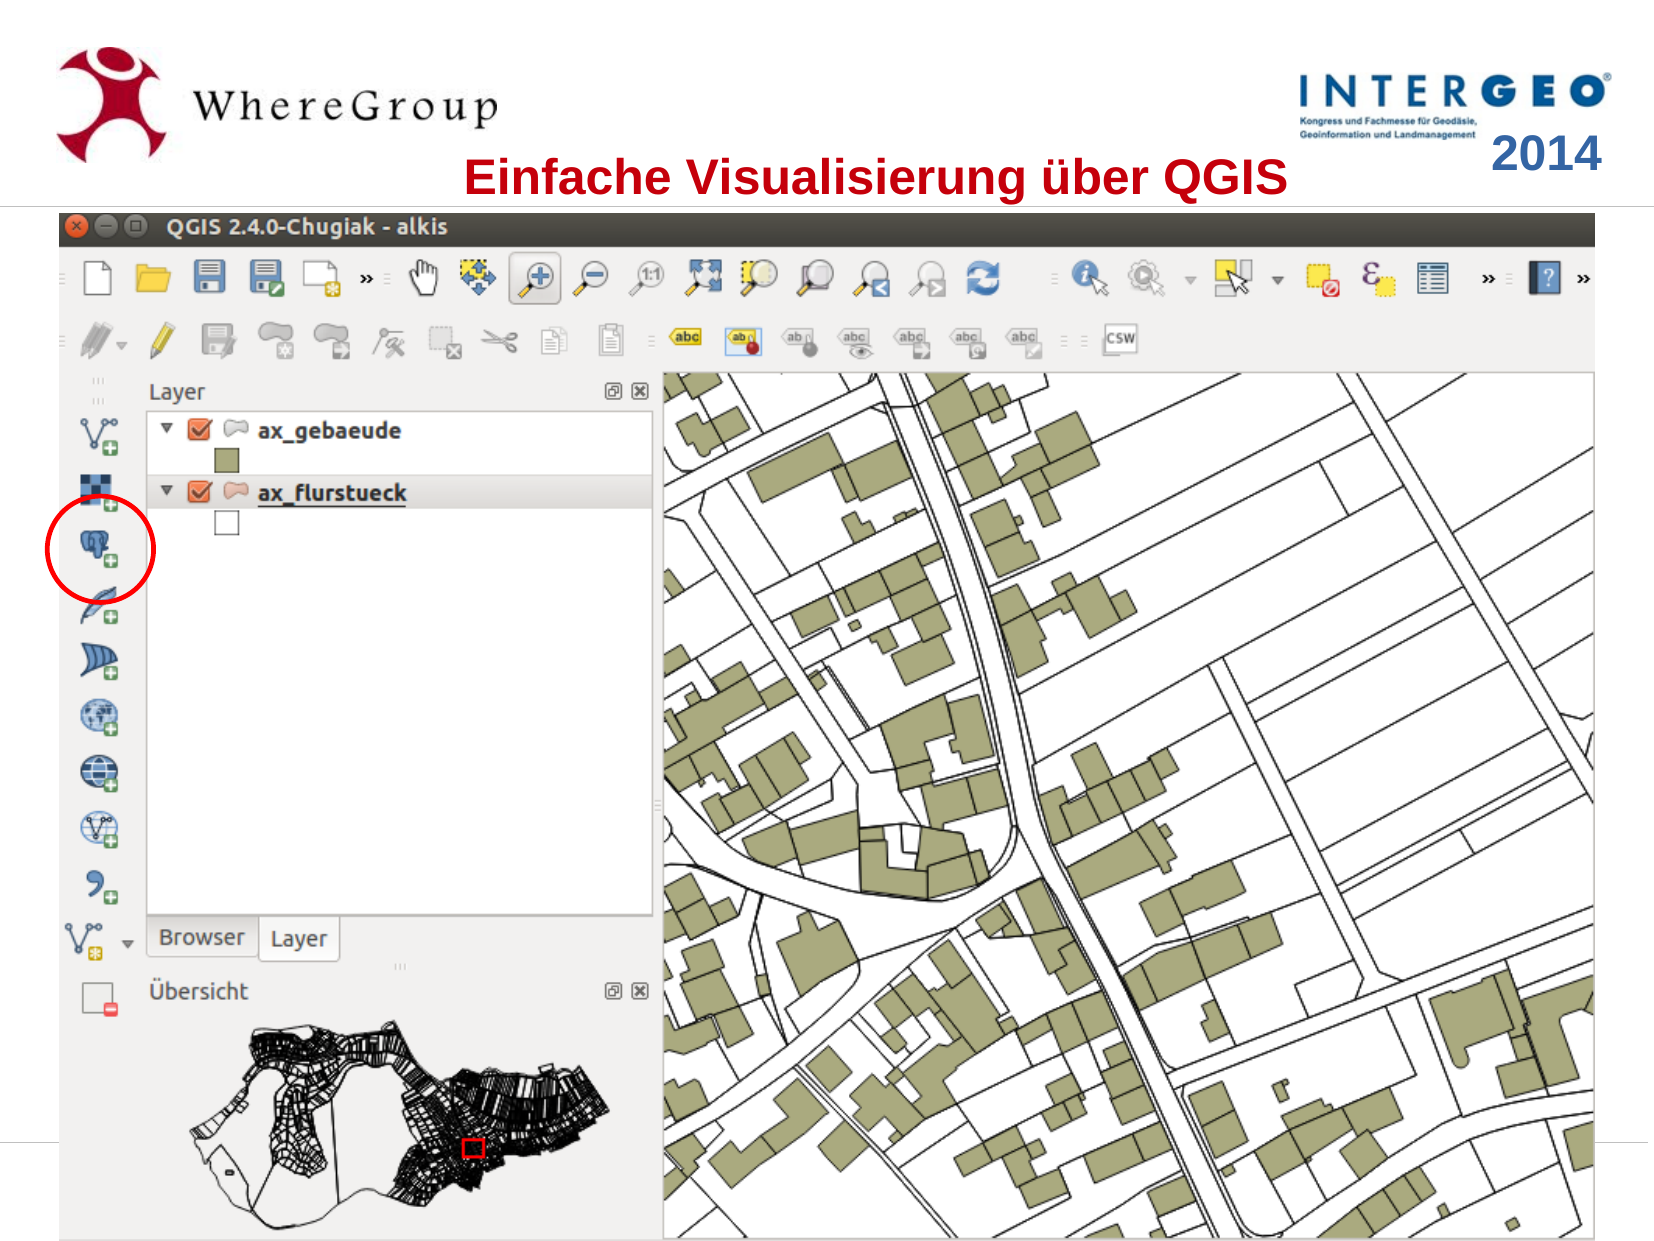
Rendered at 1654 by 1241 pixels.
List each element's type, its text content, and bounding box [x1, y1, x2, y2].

picture [1299, 29, 1613, 141]
picture [56, 47, 497, 163]
text_box Einfache Visualisierung über QGIS [448, 141, 1654, 969]
picture [59, 213, 1595, 1241]
picture [59, 499, 151, 600]
